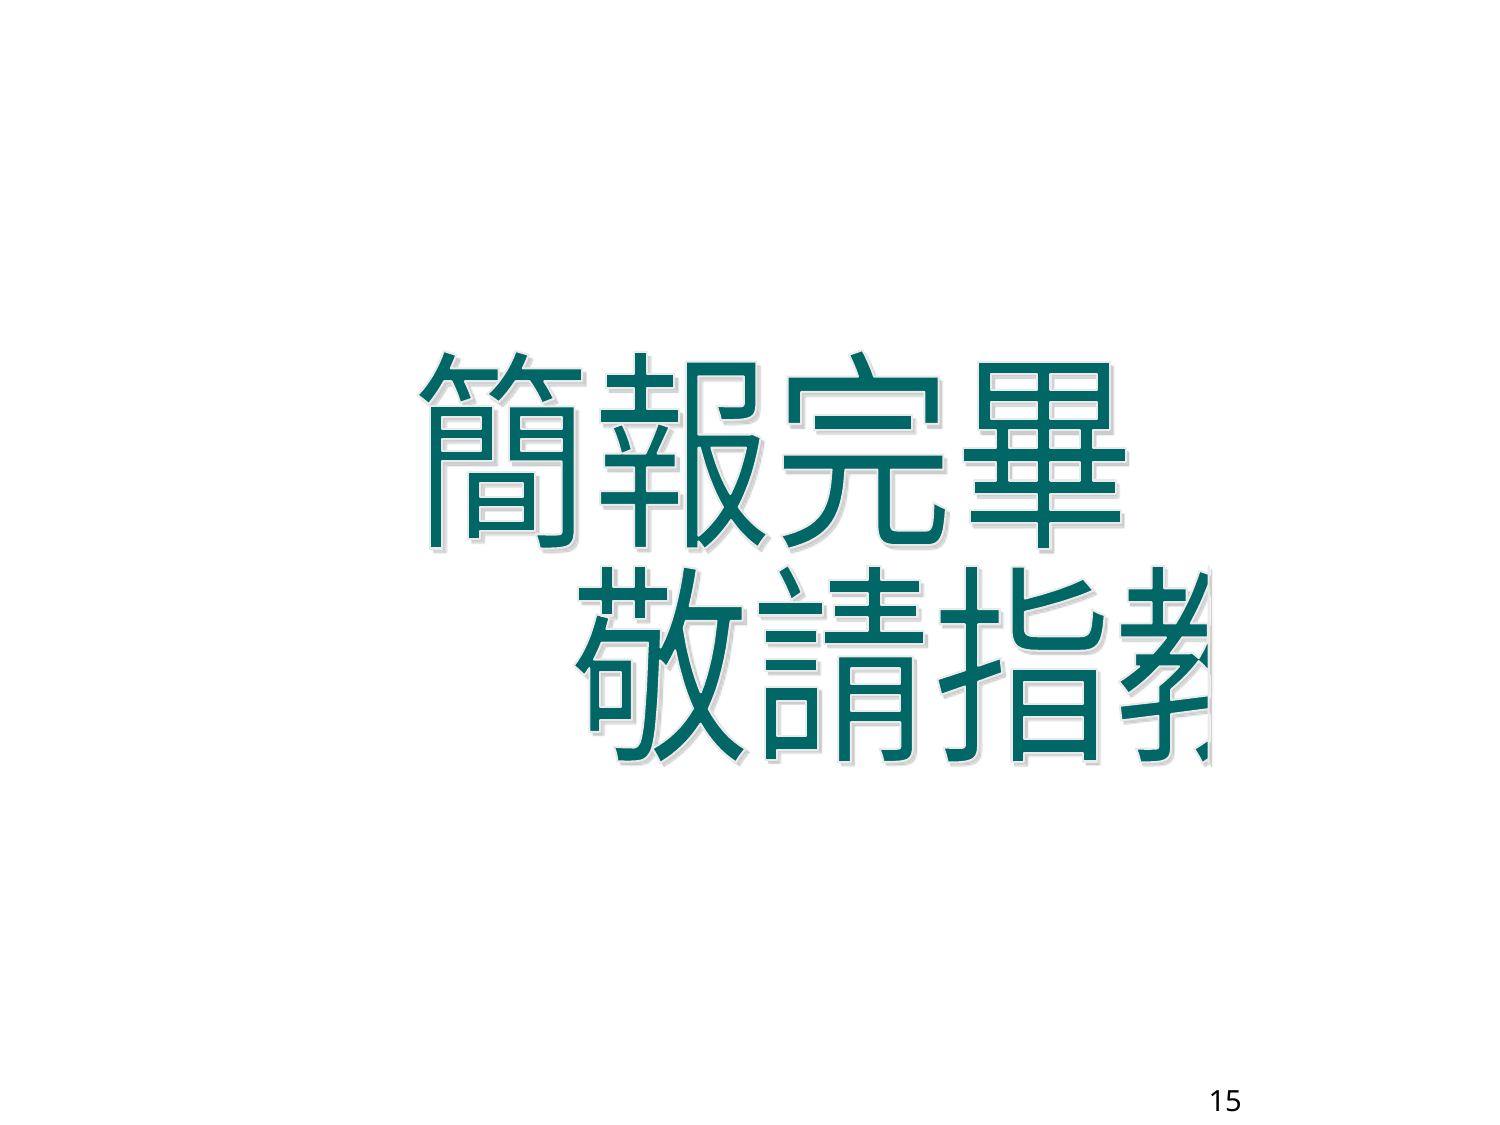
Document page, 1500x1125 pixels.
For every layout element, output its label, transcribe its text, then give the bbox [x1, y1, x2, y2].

text_box 簡報完畢 敬請指教 [963, 361, 1126, 550]
text_box 簡報完畢 敬請指教 [780, 454, 947, 549]
text_box 簡報完畢 敬請指教 [1011, 566, 1105, 651]
text_box 簡報完畢 敬請指教 [765, 687, 818, 760]
text_box 簡報完畢 敬請指教 [757, 602, 823, 616]
text_box 簡報完畢 敬請指教 [417, 350, 583, 405]
text_box 簡報完畢 敬請指教 [765, 658, 817, 672]
text_box 簡報完畢 敬請指教 [600, 352, 680, 548]
text_box 簡報完畢 敬請指教 [824, 565, 925, 644]
text_box 簡報完畢 敬請指教 [813, 414, 913, 430]
text_box 簡報完畢 敬請指教 [937, 565, 1003, 763]
text_box 簡報完畢 敬請指教 [467, 472, 535, 539]
text_box 簡報完畢 敬請指教 [1118, 565, 1209, 764]
text_box 簡報完畢 敬請指教 [573, 565, 746, 763]
text_box 簡報完畢 敬請指教 [685, 361, 768, 550]
text_box 簡報完畢 敬請指教 [765, 630, 817, 644]
text_box 簡報完畢 敬請指教 [508, 406, 575, 549]
text_box [1193, 1054, 1500, 1125]
text_box 簡報完畢 敬請指教 [777, 564, 802, 601]
text_box 簡報完畢 敬請指教 [838, 656, 913, 763]
text_box 簡報完畢 敬請指教 [1011, 668, 1097, 763]
text_box 簡報完畢 敬請指教 [429, 406, 494, 549]
text_box 簡報完畢 敬請指教 [787, 350, 939, 425]
